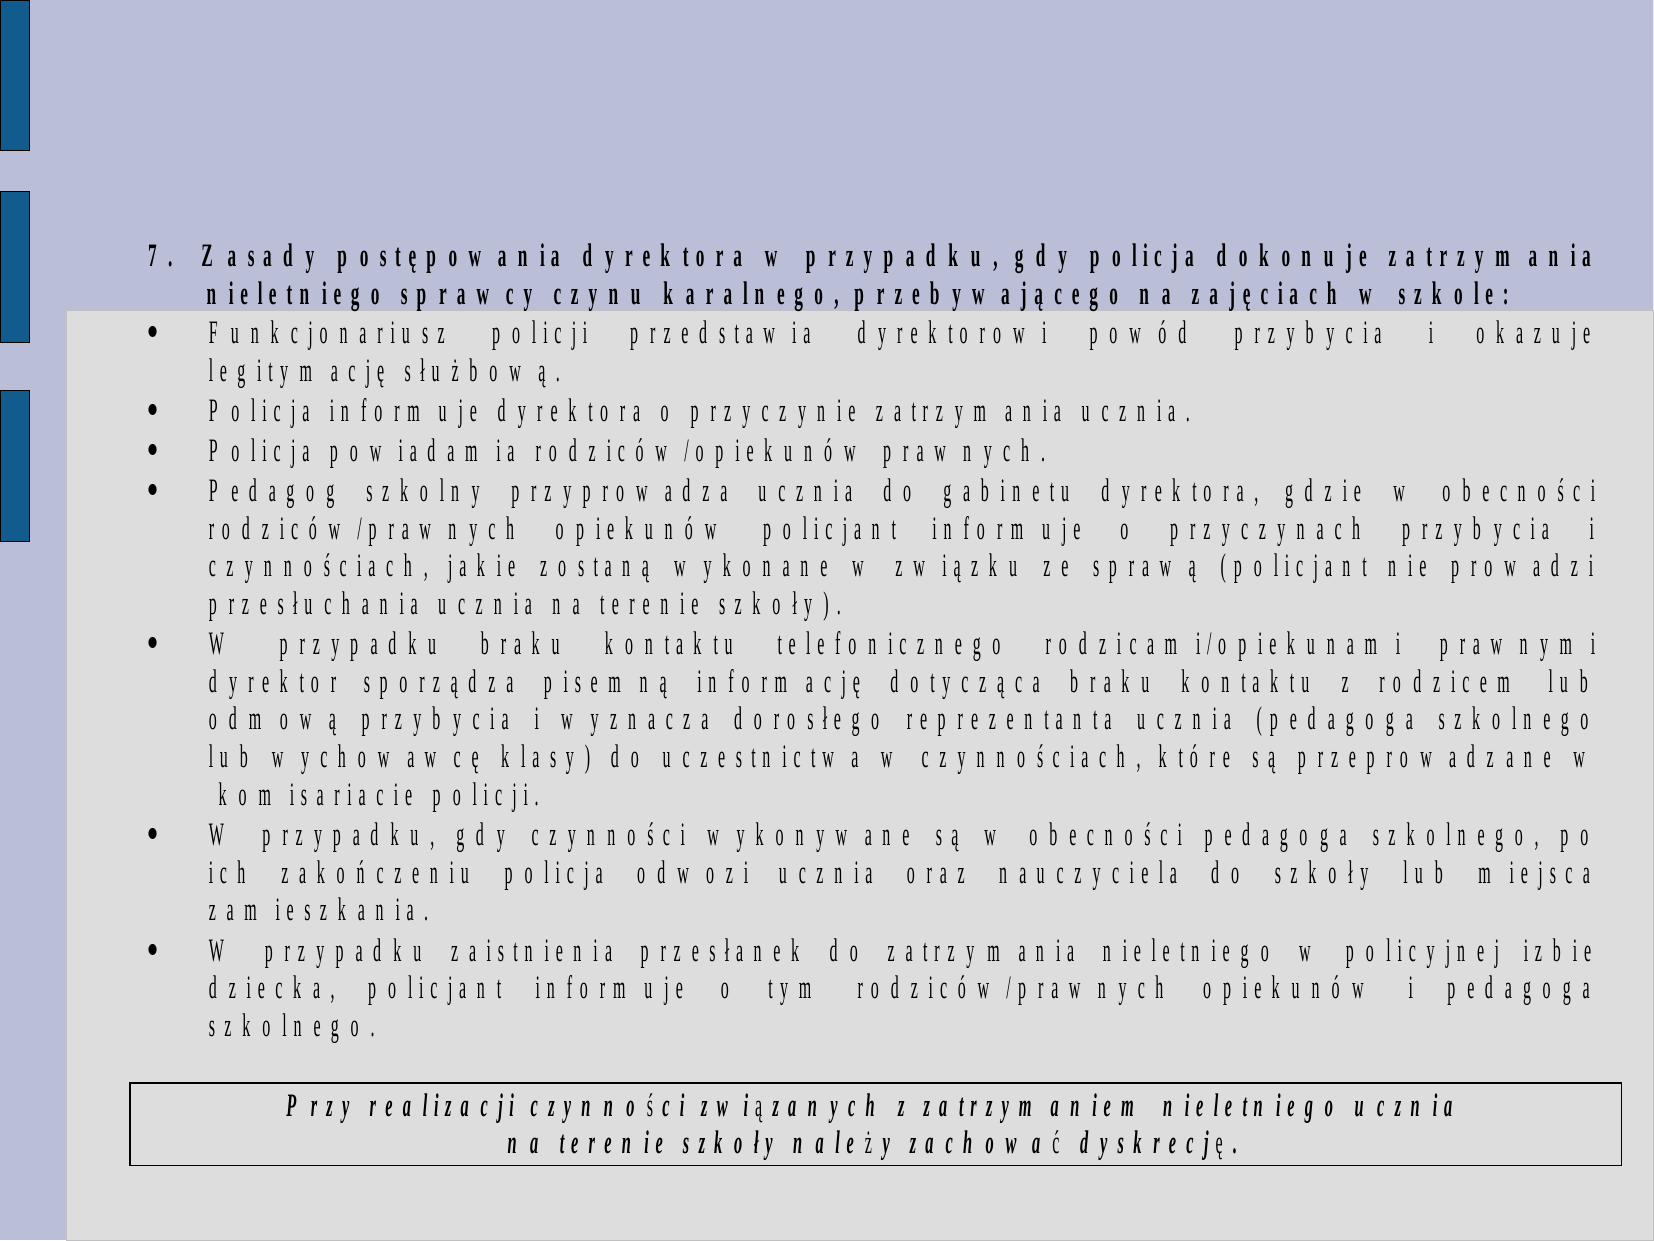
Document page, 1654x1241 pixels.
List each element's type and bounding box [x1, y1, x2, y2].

picture [88, 236, 1625, 1241]
